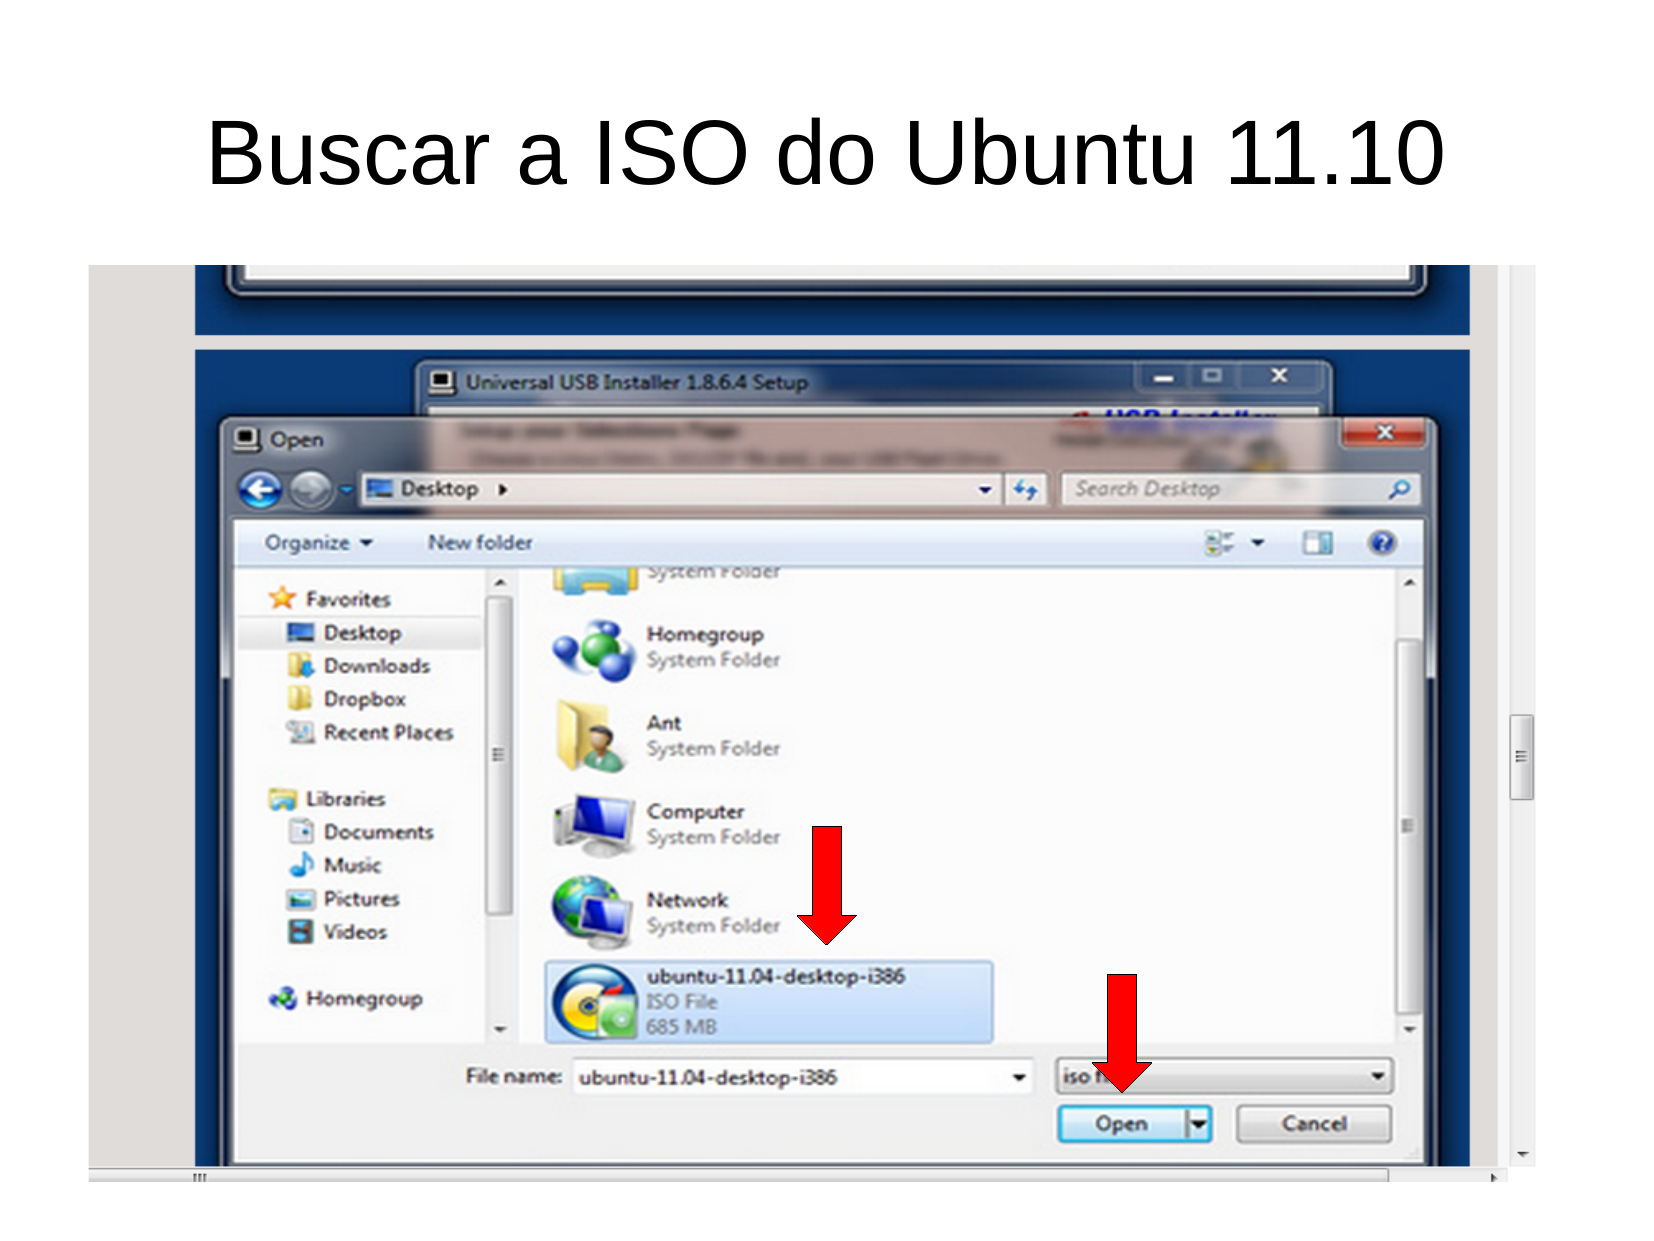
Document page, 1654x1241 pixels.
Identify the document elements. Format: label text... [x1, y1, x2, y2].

text_box [797, 826, 857, 945]
title Buscar a ISO do Ubuntu 11.10 [82, 49, 1571, 257]
picture [88, 265, 1536, 1182]
text_box [1092, 974, 1152, 1093]
